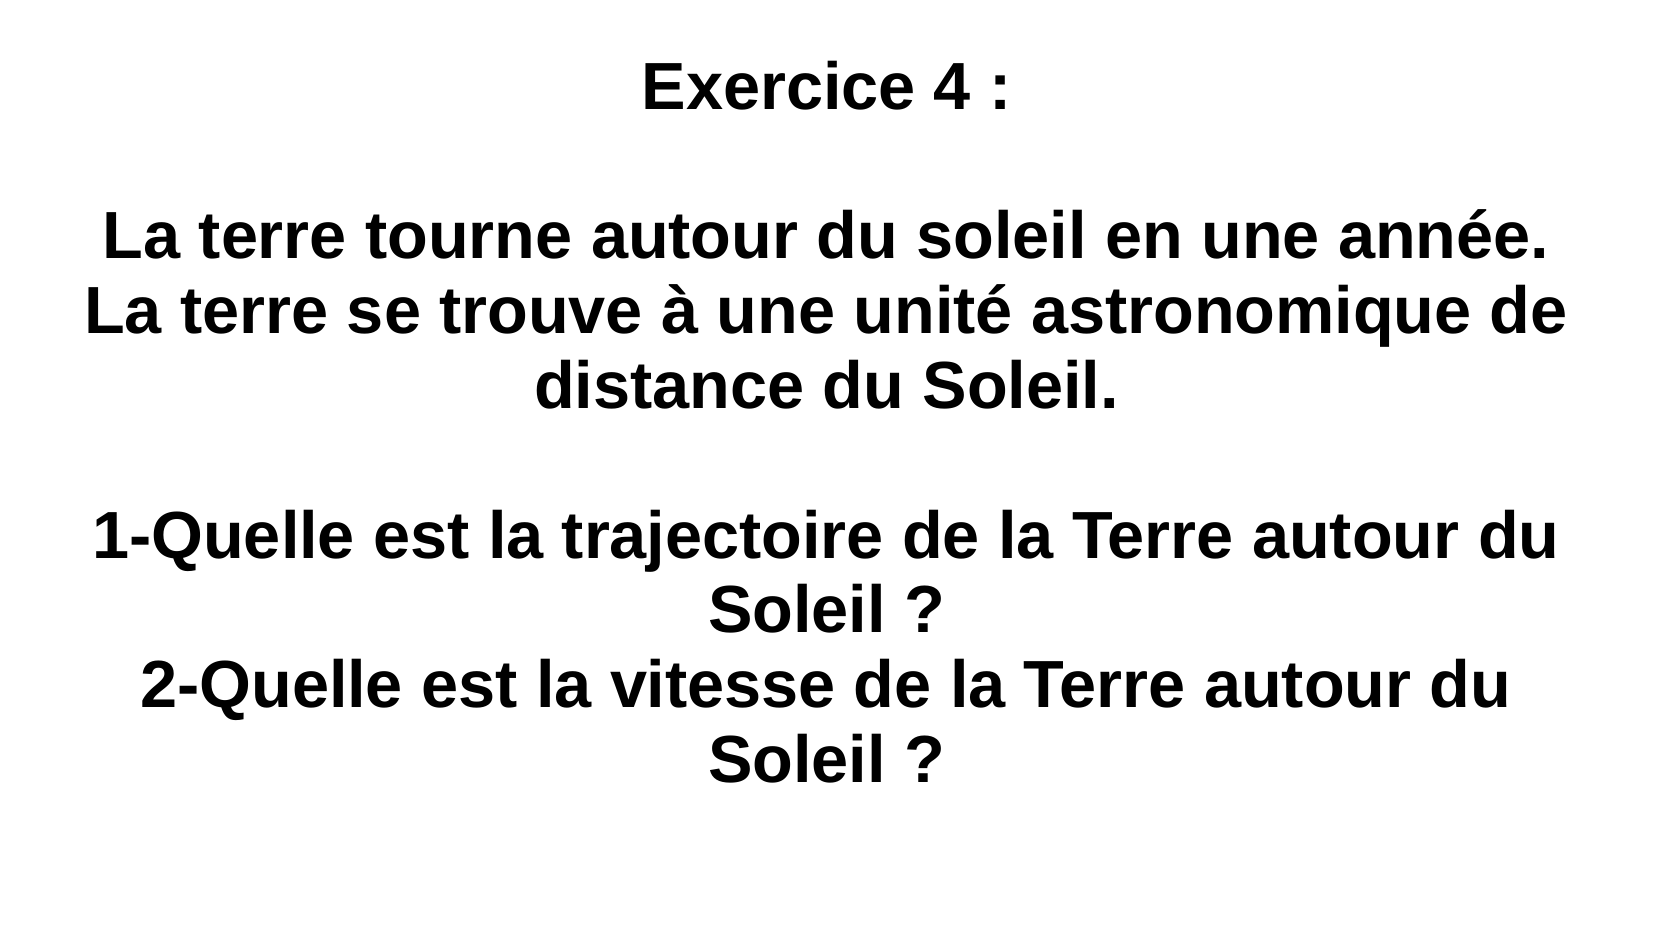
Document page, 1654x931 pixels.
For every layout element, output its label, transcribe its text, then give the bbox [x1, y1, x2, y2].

subtitle Exercice 4 : La terre tourne autour du soleil en une année. La terre se trouve à une unité astronomique de distance du Soleil. 1-Quelle est la trajectoire de la Terre autour du Soleil ? 2-Quelle est la vitesse de la Terre autour du Soleil ? [82, 48, 1571, 797]
